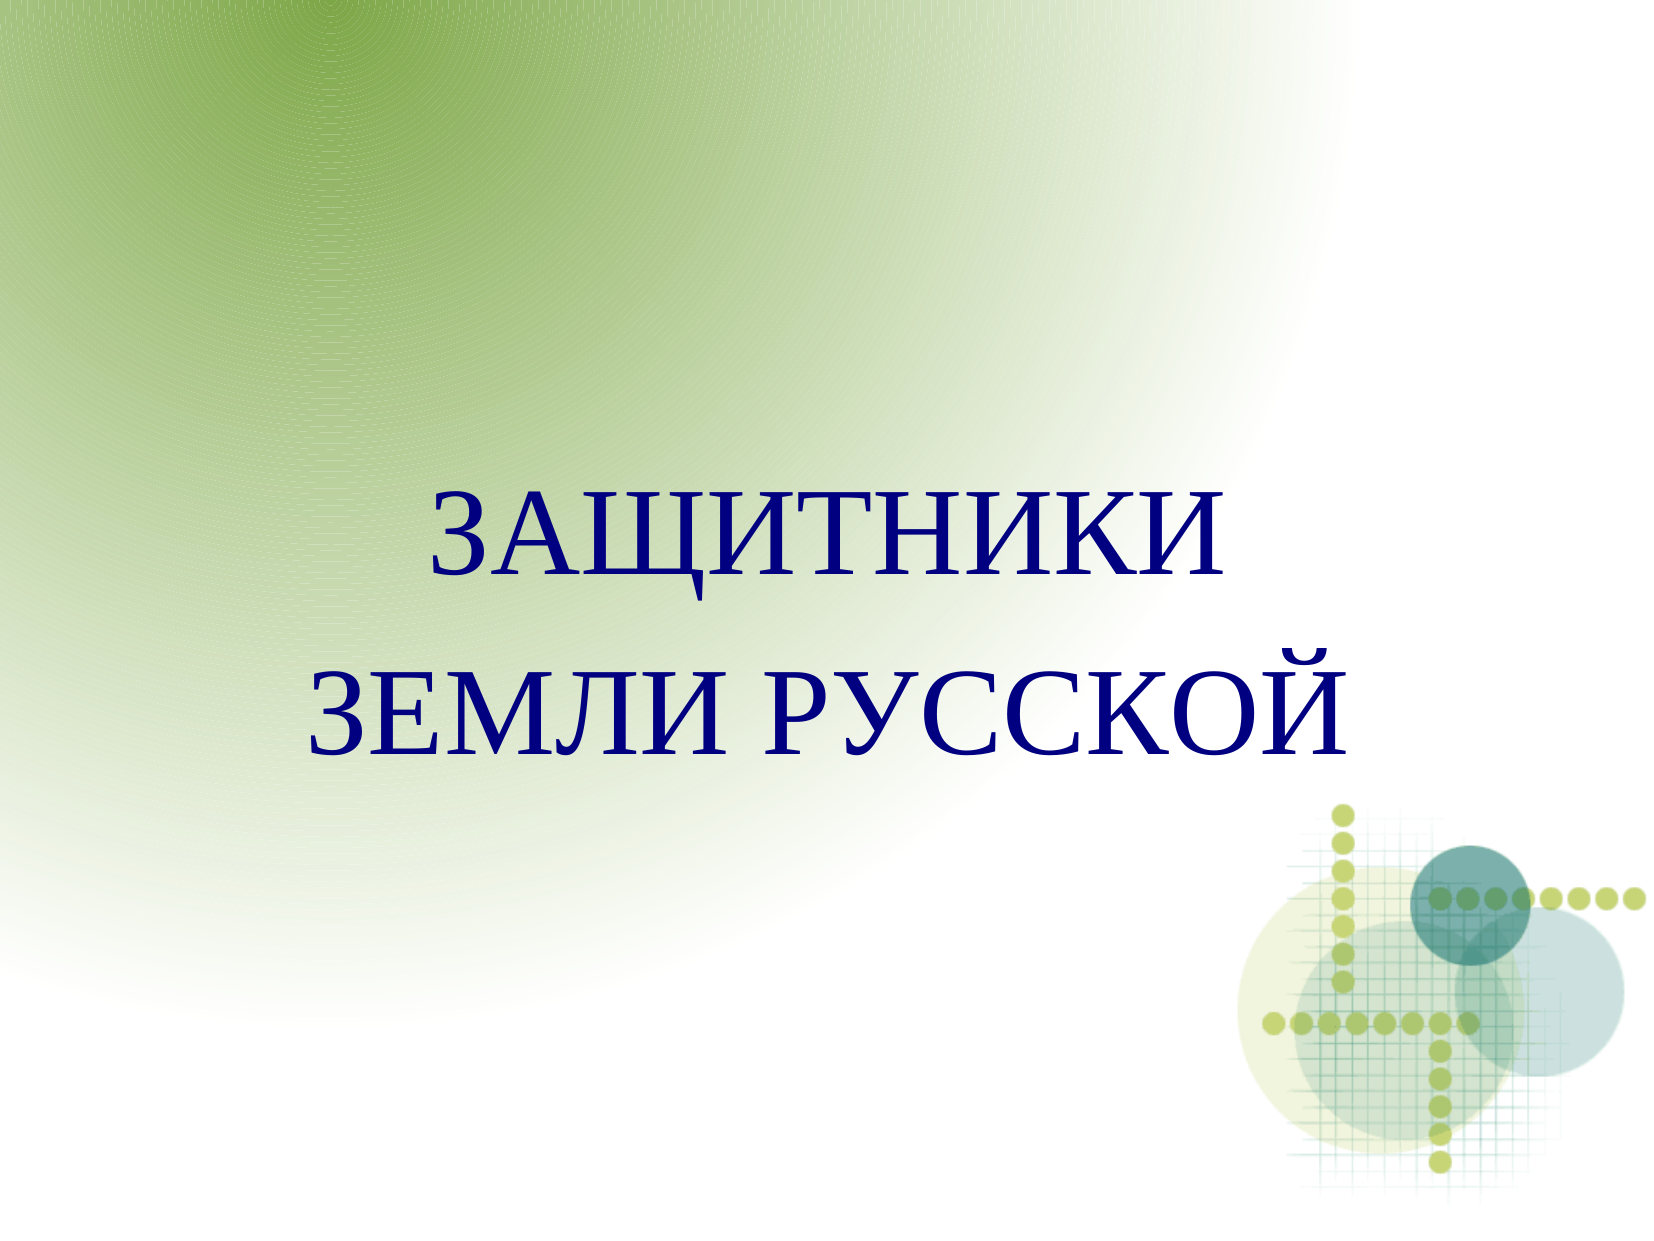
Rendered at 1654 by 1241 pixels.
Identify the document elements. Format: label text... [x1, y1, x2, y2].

subtitle ЗАЩИТНИКИ ЗЕМЛИ РУССКОЙ [121, 110, 1534, 1119]
